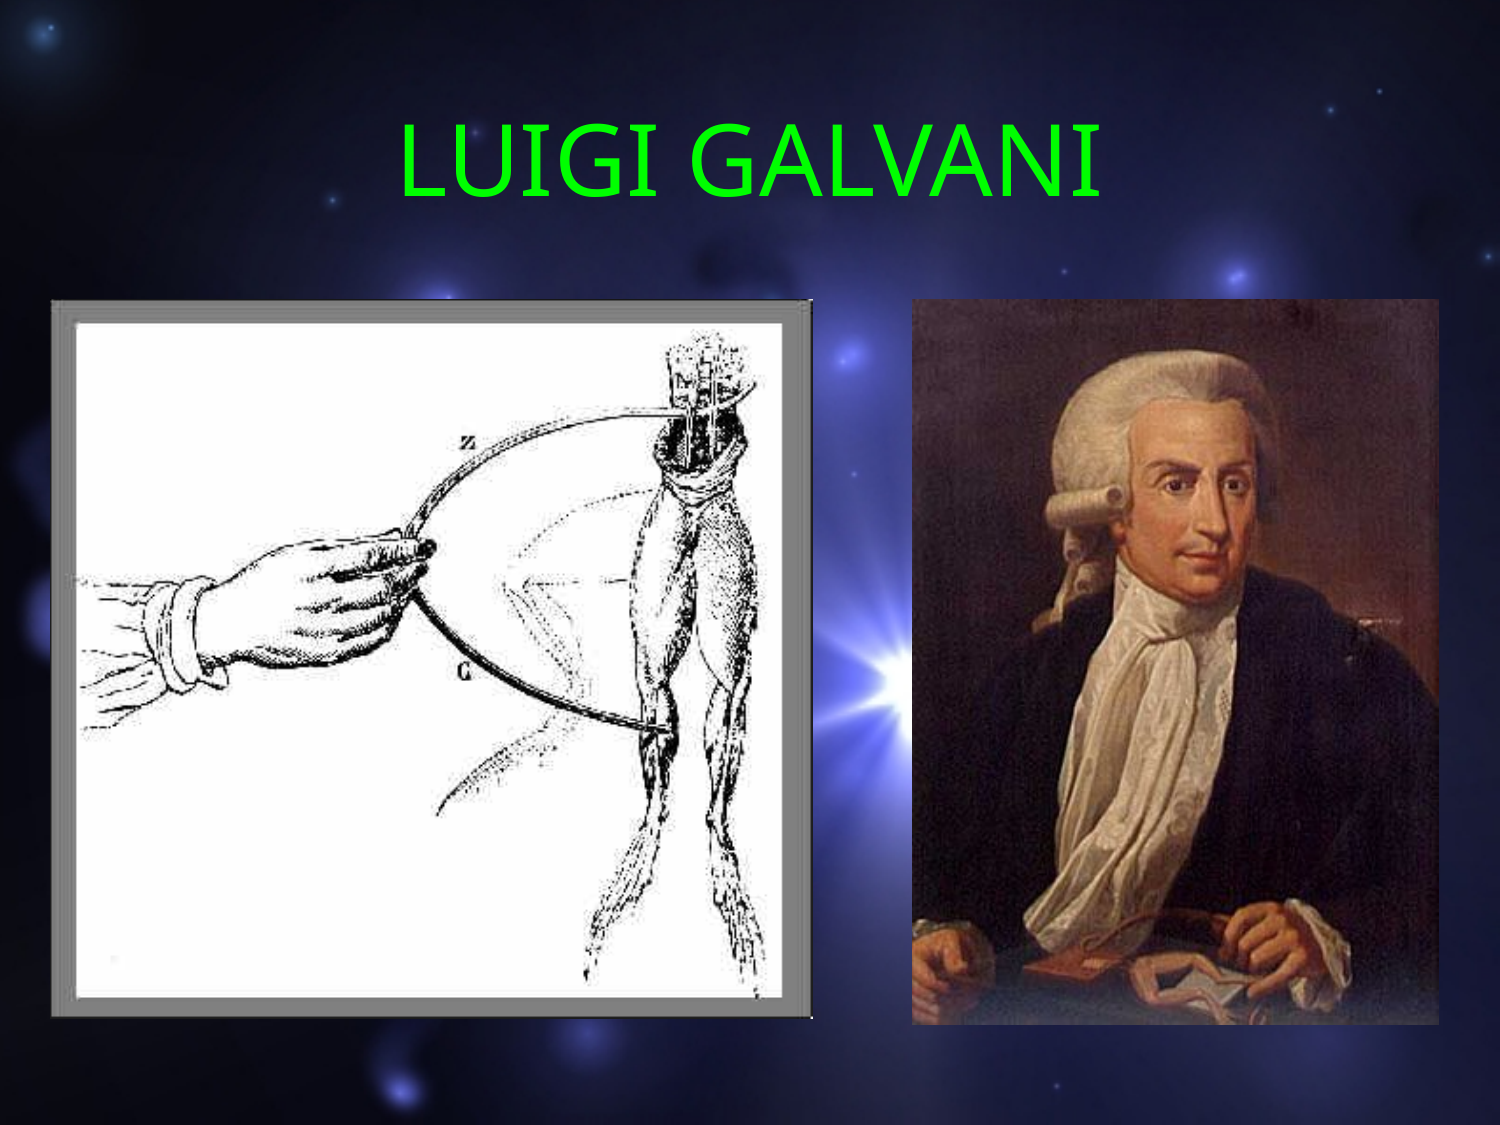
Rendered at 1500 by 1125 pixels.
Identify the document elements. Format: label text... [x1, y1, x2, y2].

title LUIGI GALVANI [75, 62, 1425, 250]
picture [0, 0, 1500, 1125]
